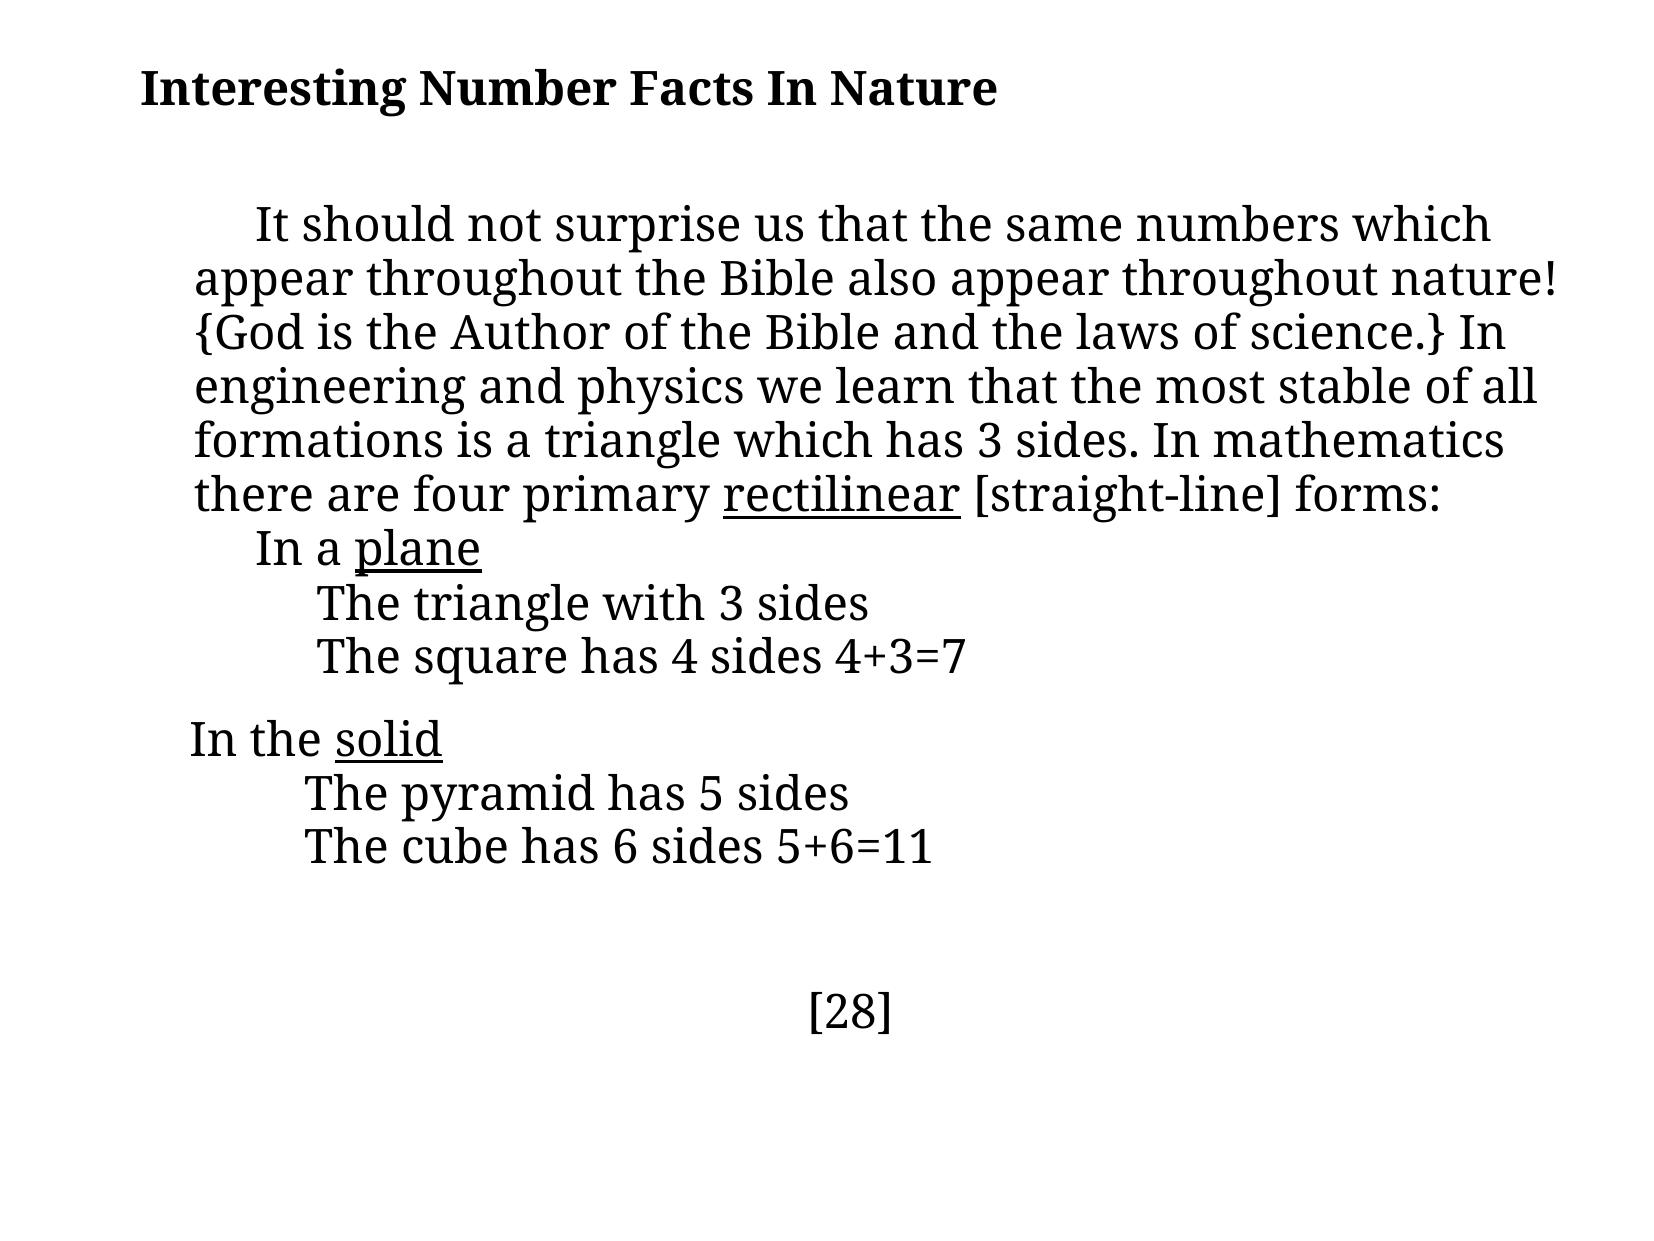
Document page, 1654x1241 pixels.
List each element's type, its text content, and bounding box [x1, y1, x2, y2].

list Interesting Number Facts In Nature It should not surprise us that the same numbers which appear throughout the Bible also appear throughout nature! {God is the Author of the Bible and the laws of science.} In engineering and physics we learn that the most stable of all formations is a triangle which has 3 sides. In mathematics there are four primary rectilinear [straight-line] forms: In a plane The triangle with 3 sides The square has 4 sides 4+3=7 In the solid The pyramid has 5 sides The cube has 6 sides 5+6=11 [28] [86, 59, 1576, 1086]
